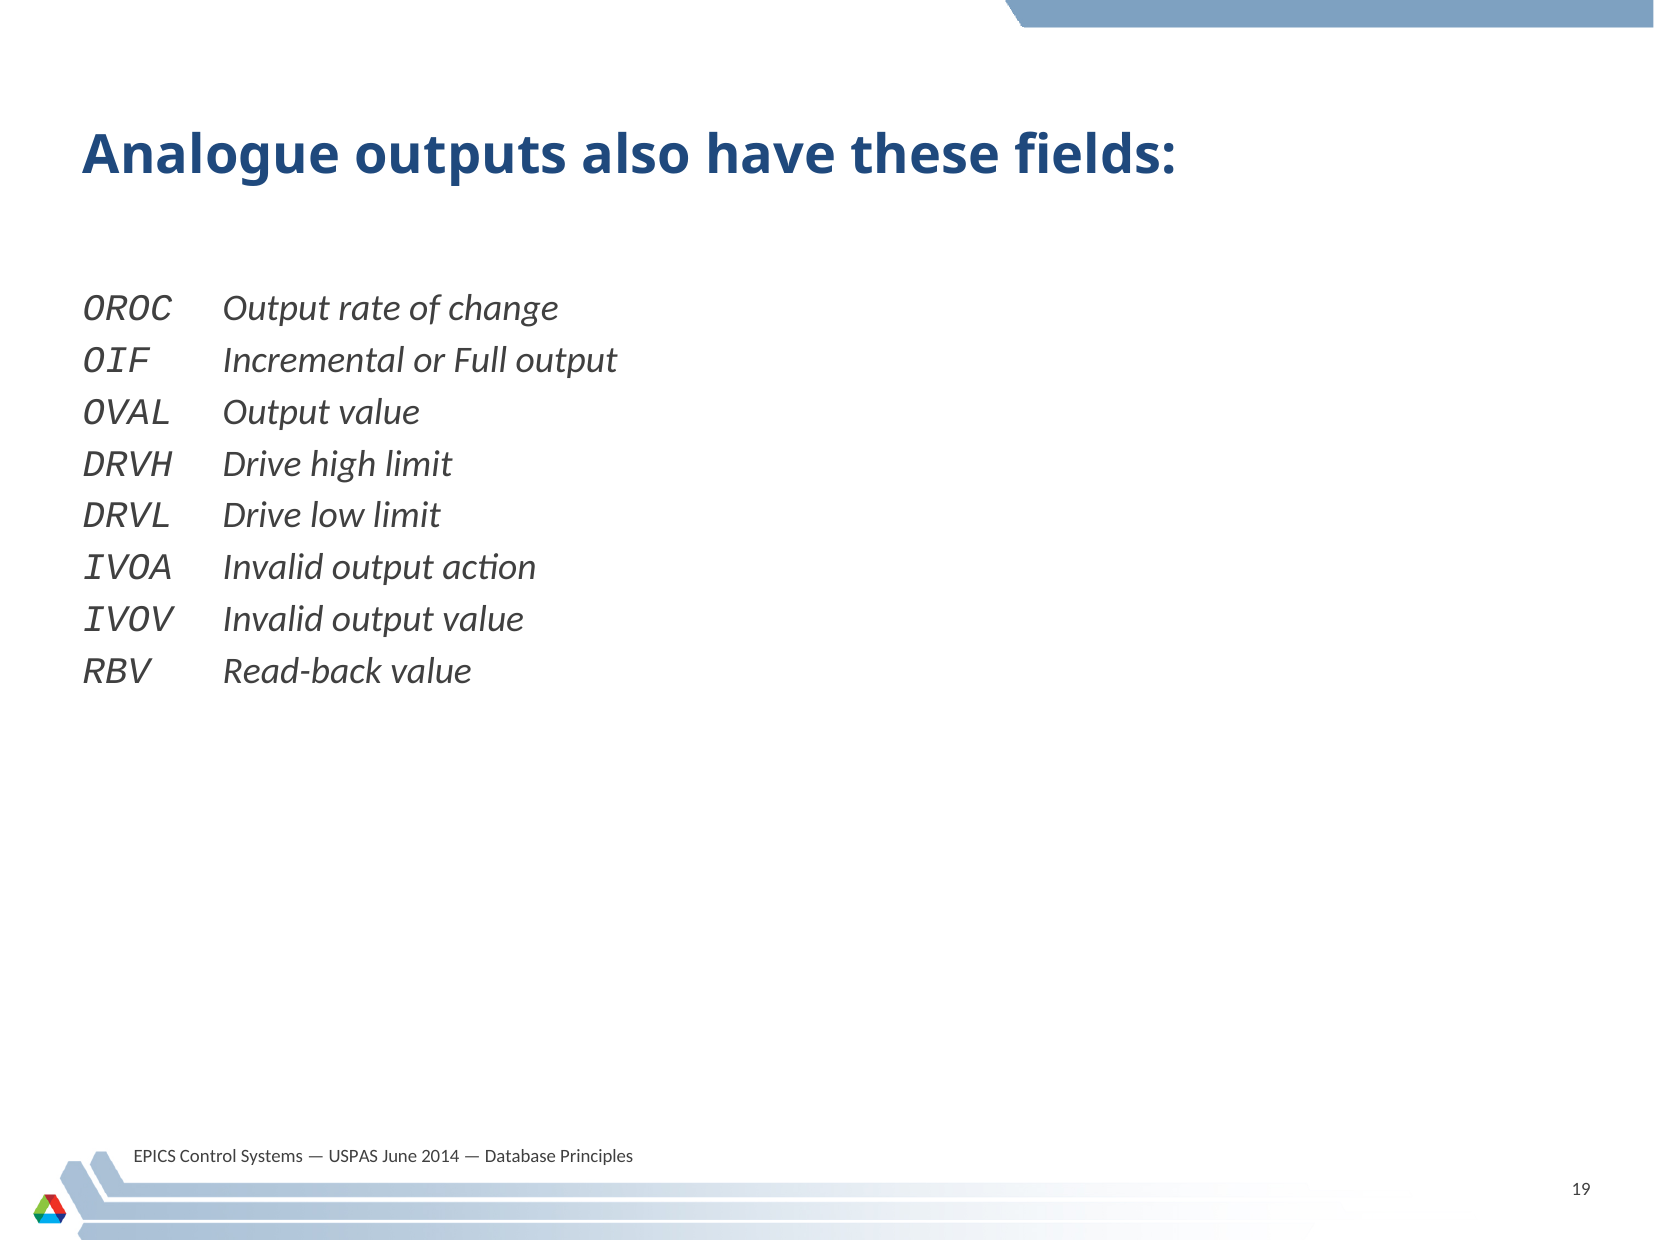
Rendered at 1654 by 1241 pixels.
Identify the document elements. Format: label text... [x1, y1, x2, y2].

list OROC Output rate of change OIF Incremental or Full output OVAL Output value DRVH Drive high limit DRVL Drive low limit IVOA Invalid output action IVOV Invalid output value RBV Read-back value [82, 289, 1571, 1108]
title Analogue outputs also have these fields: [82, 121, 1571, 185]
picture [0, 1143, 1654, 1240]
picture [0, 0, 1654, 29]
